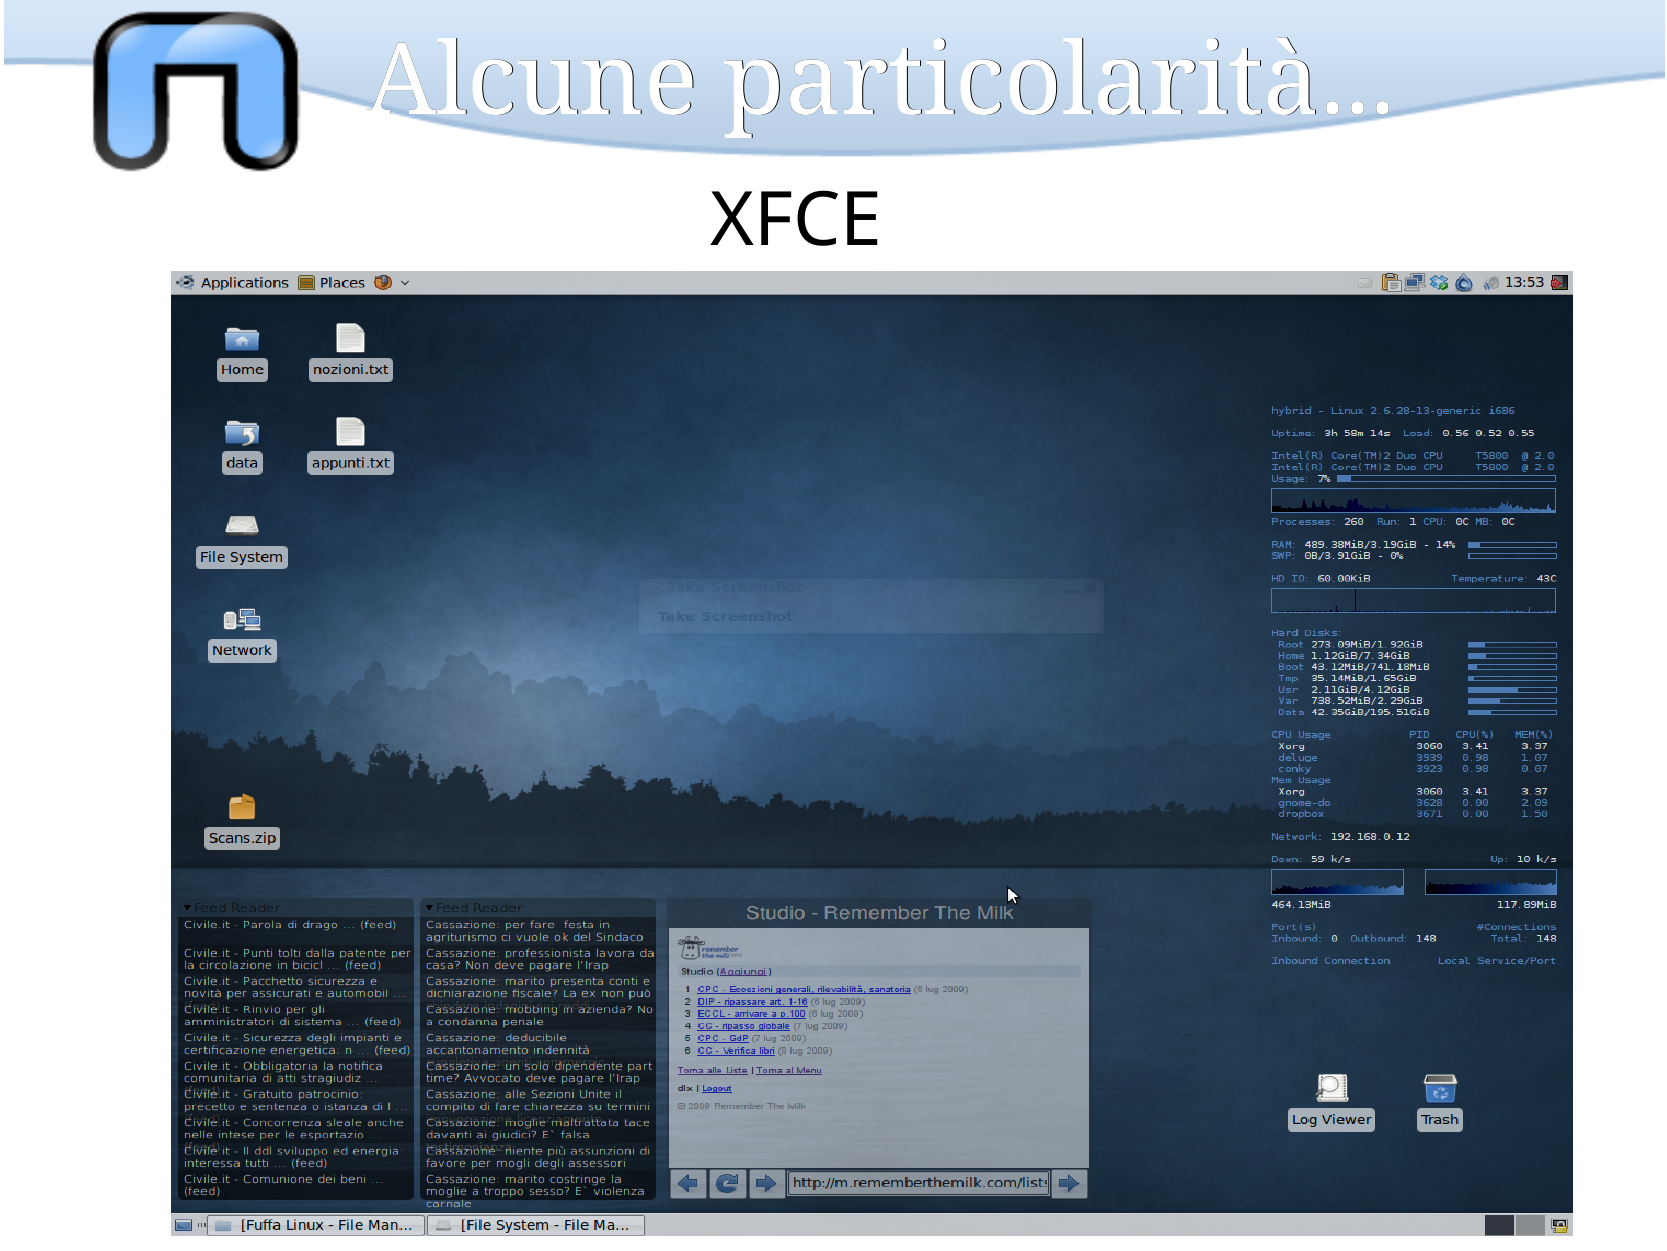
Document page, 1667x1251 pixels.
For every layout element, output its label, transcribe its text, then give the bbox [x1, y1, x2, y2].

text_box Alcune particolarità... [351, 0, 1459, 143]
title XFCE [122, 88, 1471, 346]
picture [0, 0, 1667, 1251]
